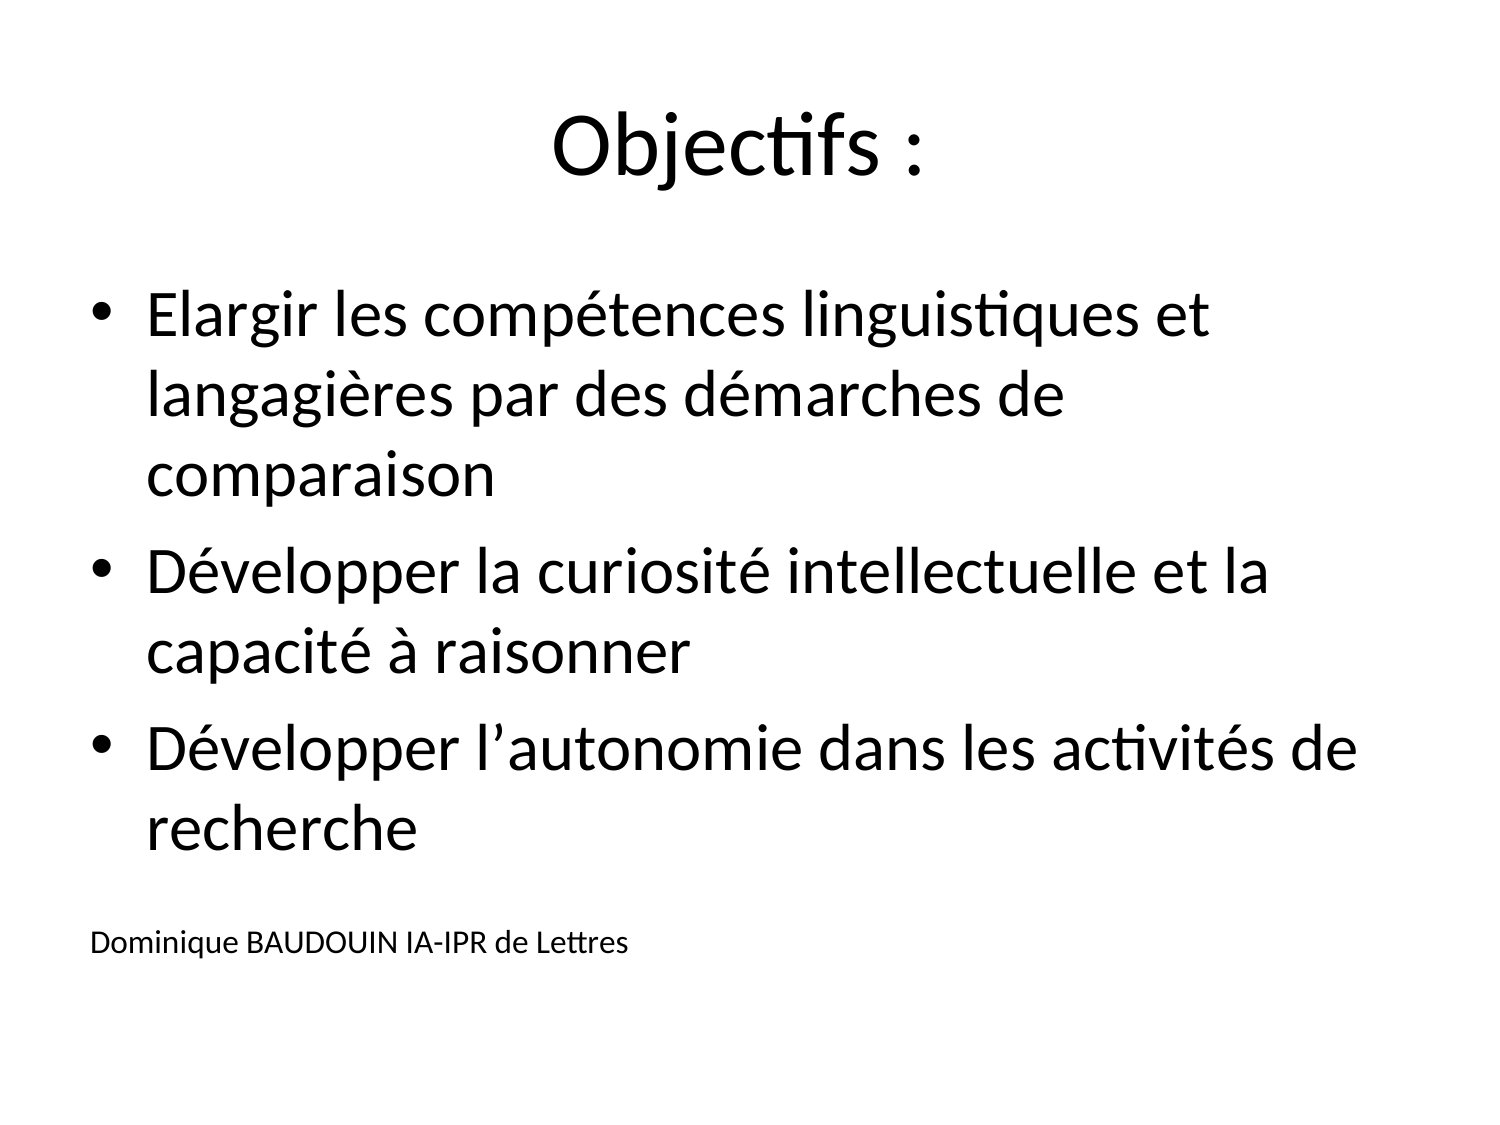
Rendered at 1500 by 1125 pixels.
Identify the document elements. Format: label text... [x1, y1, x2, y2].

title Objectifs : [75, 45, 1426, 233]
list Elargir les compétences linguistiques et langagières par des démarches de comparaison Développer la curiosité intellectuelle et la capacité à raisonner Développer l’autonomie dans les activités de recherche Dominique BAUDOUIN IA-IPR de Lettres [75, 262, 1426, 1005]
